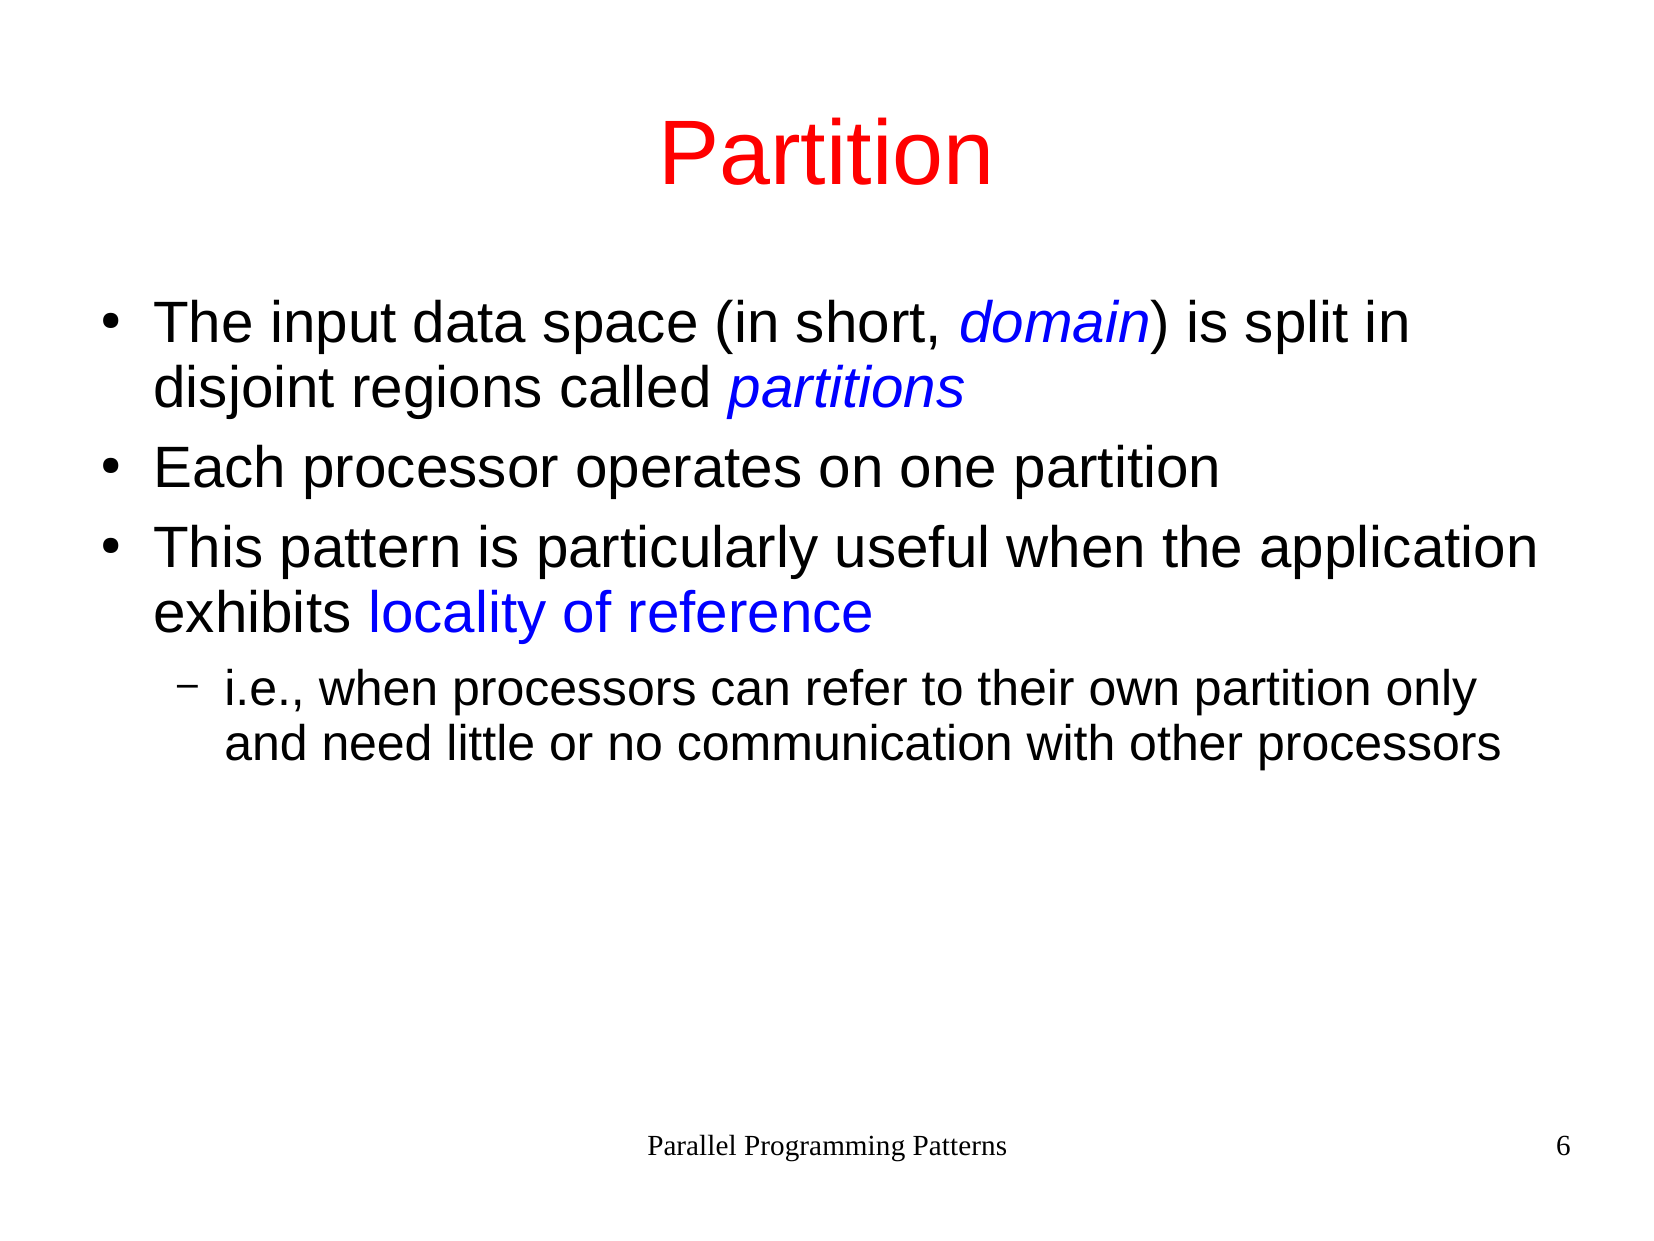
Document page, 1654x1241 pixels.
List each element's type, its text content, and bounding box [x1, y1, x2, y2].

title Partition [82, 49, 1571, 257]
list The input data space (in short, domain) is split in disjoint regions called partitions Each processor operates on one partition This pattern is particularly useful when the application exhibits locality of reference i.e., when processors can refer to their own partition only and need little or no communication with other processors [82, 290, 1571, 1109]
